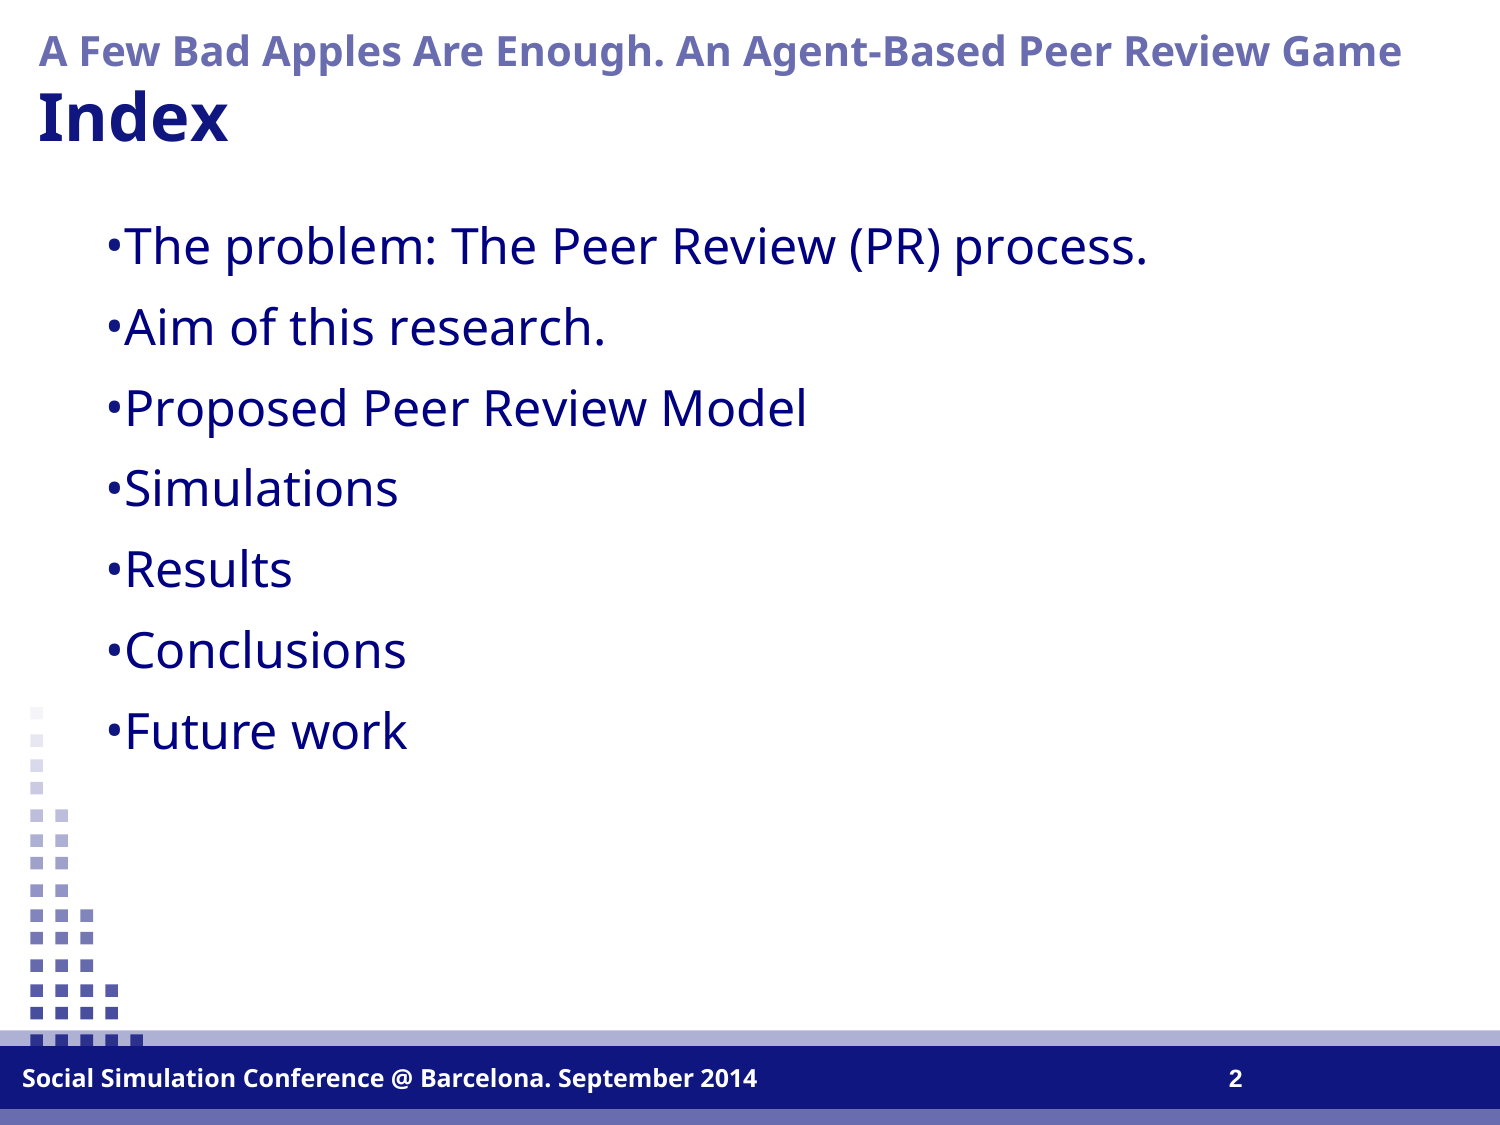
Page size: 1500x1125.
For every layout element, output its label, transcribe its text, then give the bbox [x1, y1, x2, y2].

text_box The problem: The Peer Review (PR) process. Aim of this research. Proposed Peer Review Model Simulations Results Conclusions Future work [90, 206, 1424, 1003]
text_box A Few Bad Apples Are Enough. An Agent-Based Peer Review Game Index [24, 17, 1453, 243]
